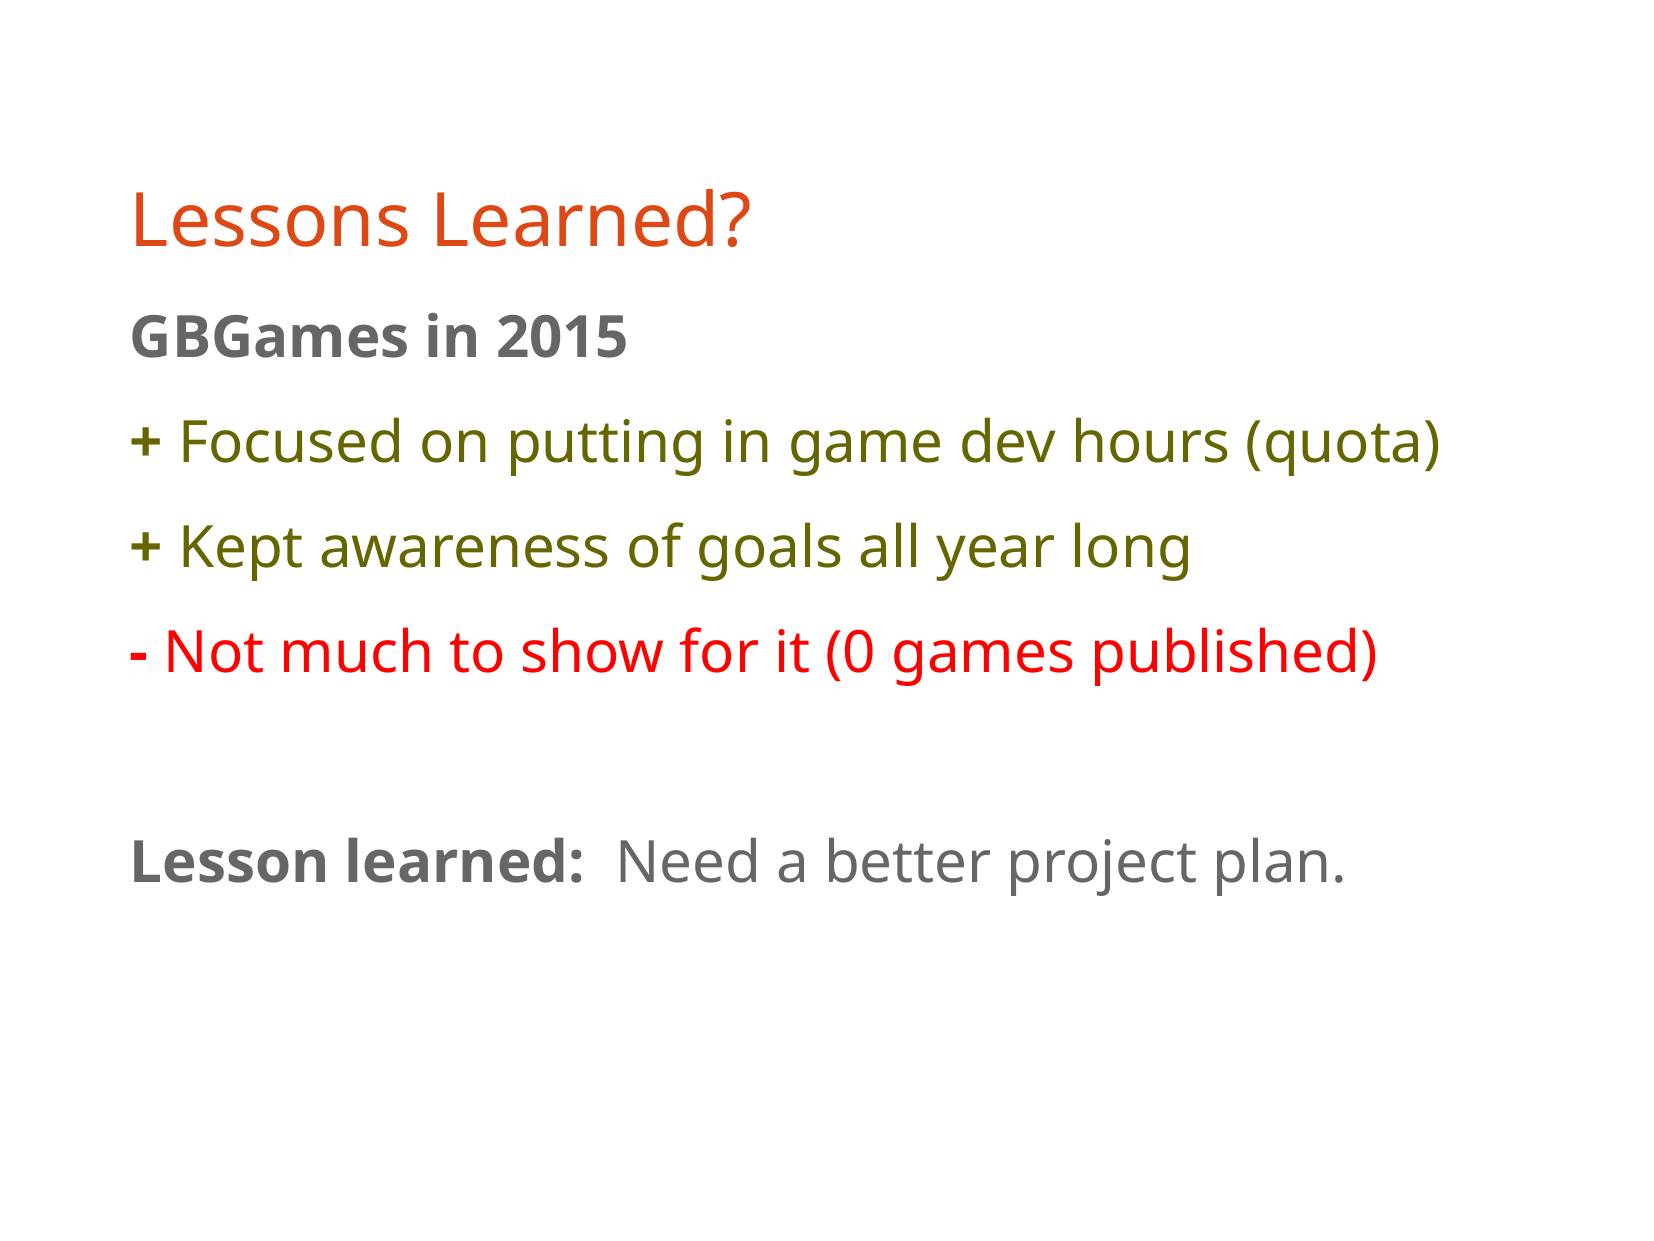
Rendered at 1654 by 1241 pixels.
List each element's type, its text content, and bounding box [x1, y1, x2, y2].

list GBGames in 2015 + Focused on putting in game dev hours (quota) + Kept awareness of goals all year long - Not much to show for it (0 games published) Lesson learned: Need a better project plan. [129, 295, 1518, 1010]
title Lessons Learned? [129, 153, 1518, 281]
